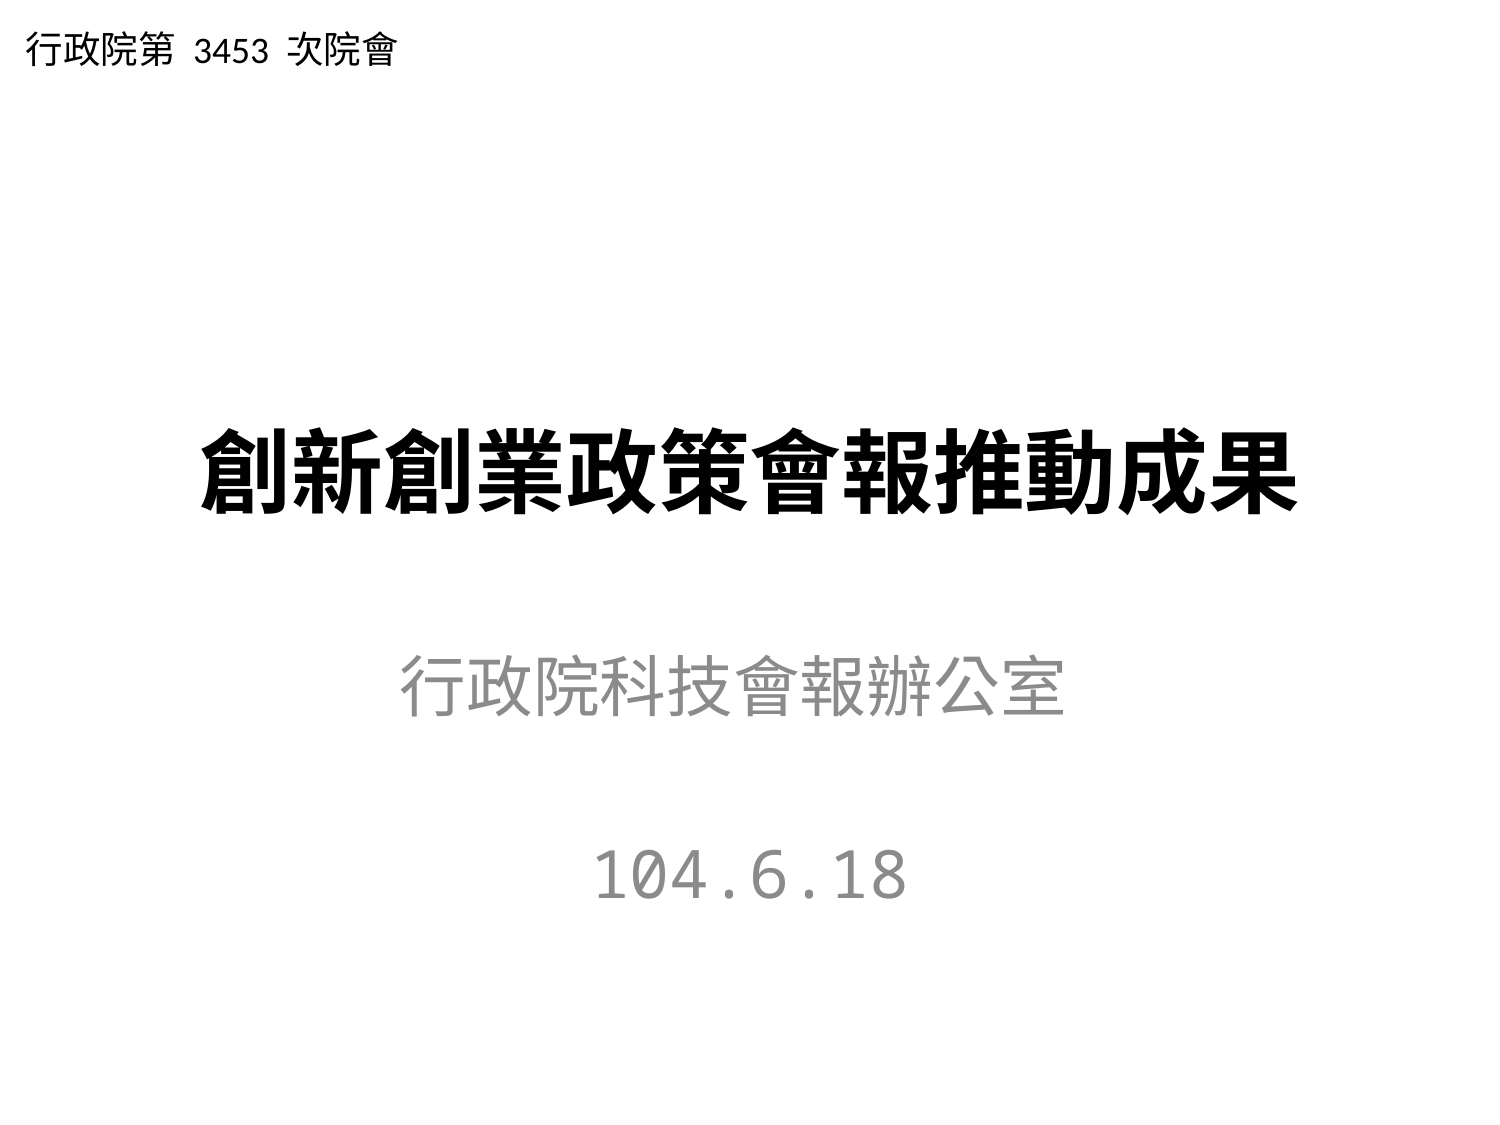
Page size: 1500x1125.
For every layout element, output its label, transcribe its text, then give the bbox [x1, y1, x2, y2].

text_box 行政院第 3453 次院會 [10, 19, 423, 79]
subtitle 行政院科技會報辦公室 104.6.18 [225, 637, 1275, 925]
title 創新創業政策會報推動成果 [112, 349, 1388, 591]
